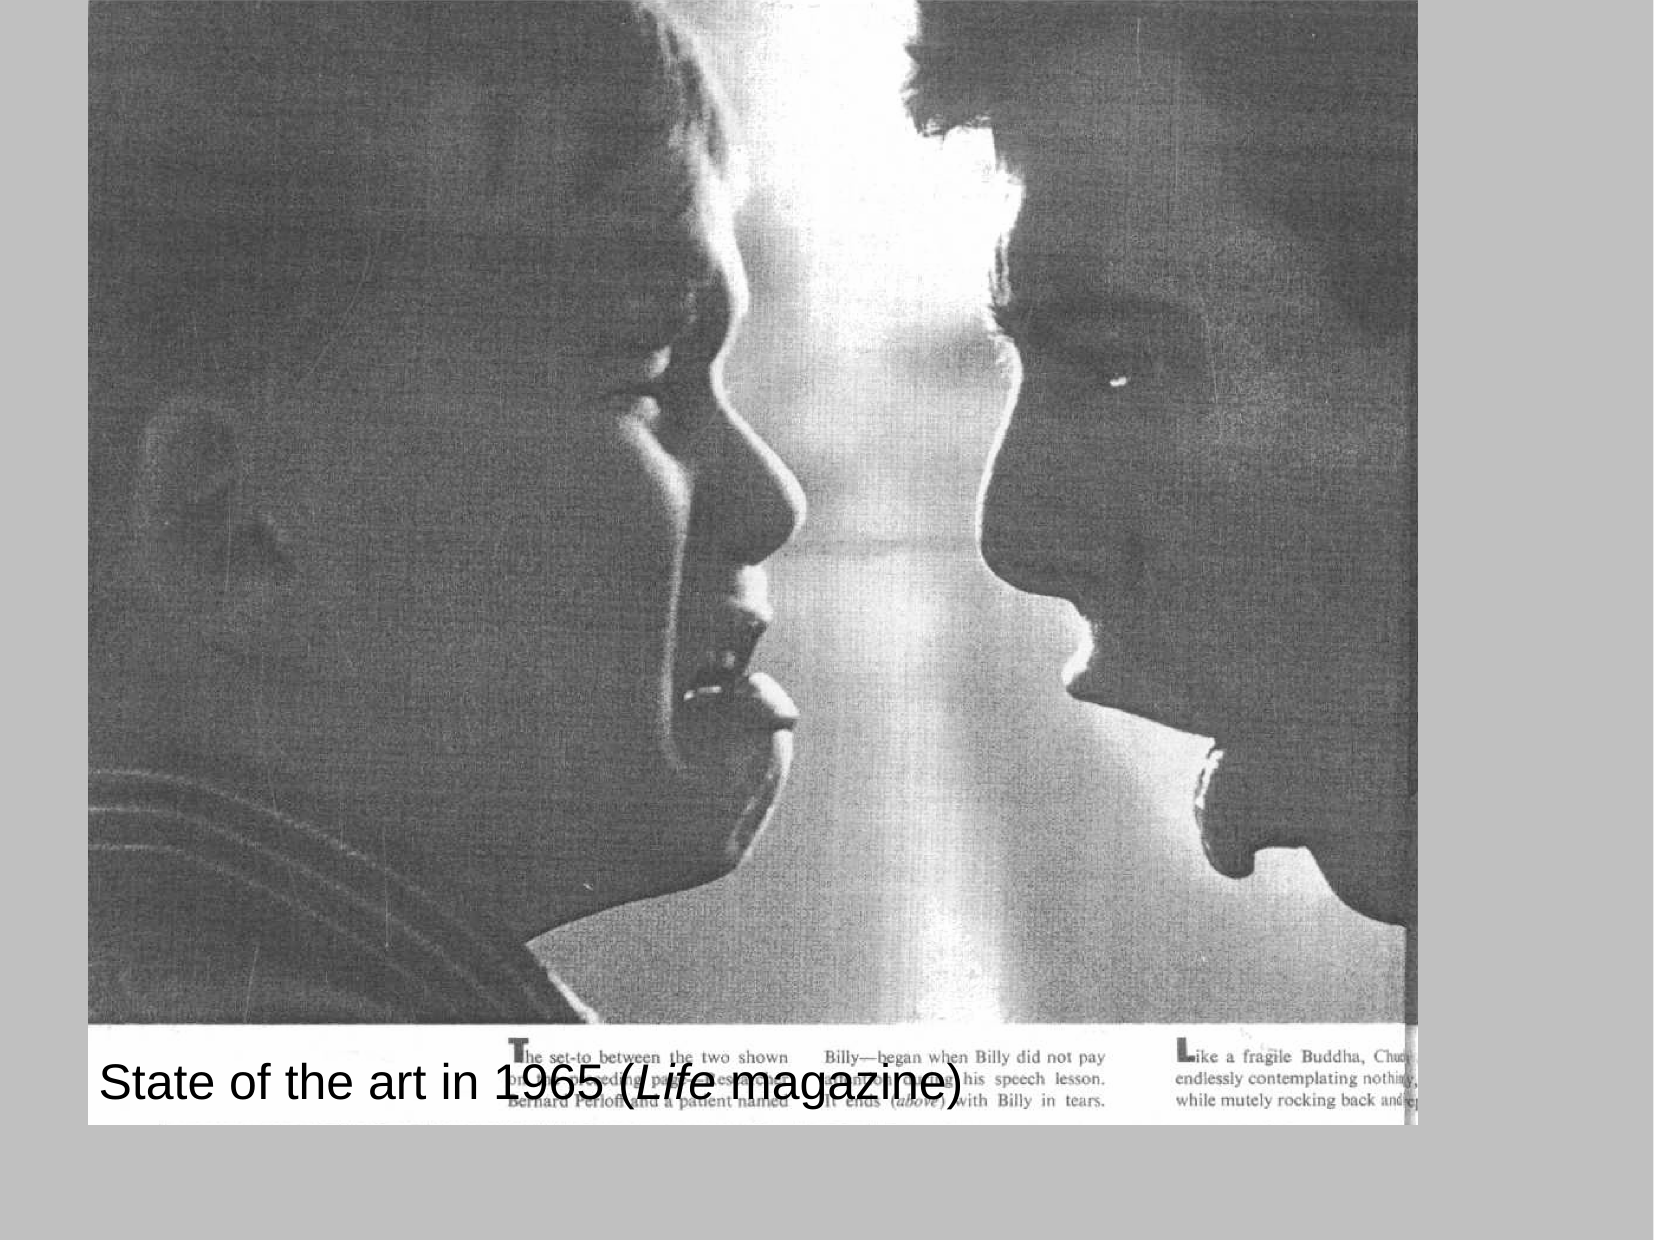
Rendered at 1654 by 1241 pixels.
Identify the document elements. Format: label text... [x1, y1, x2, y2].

title State of the art in 1965 (Life magazine) [83, 1038, 985, 1125]
picture [88, 0, 1418, 1126]
